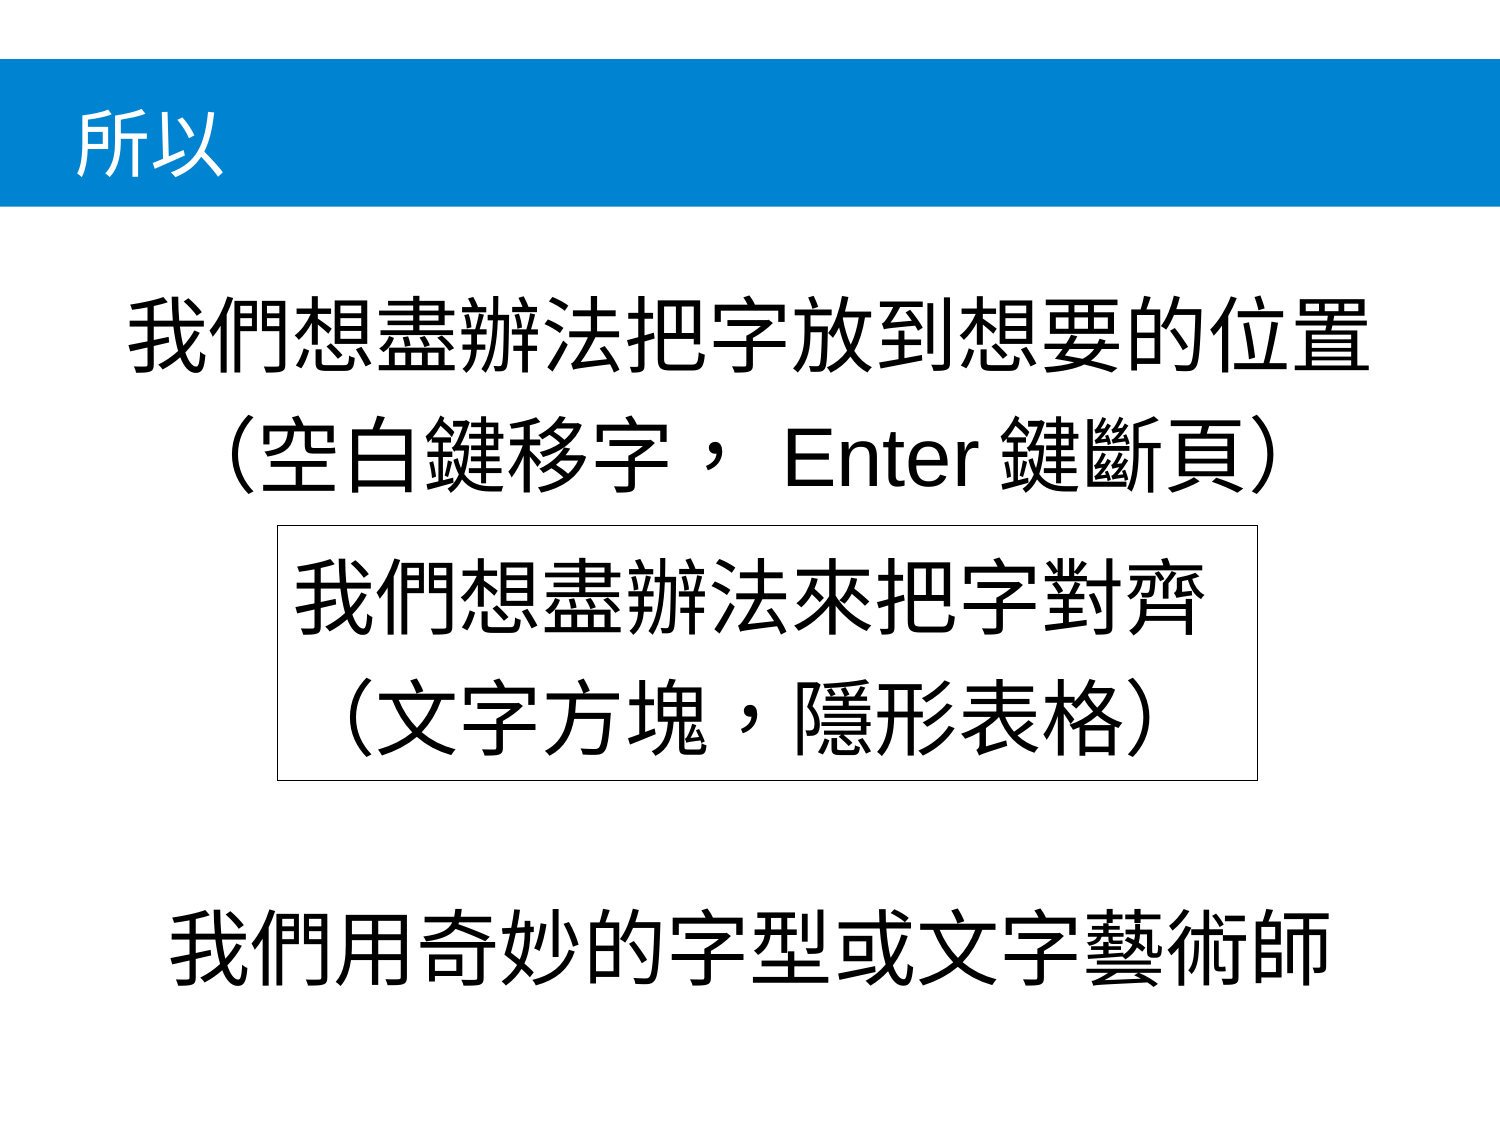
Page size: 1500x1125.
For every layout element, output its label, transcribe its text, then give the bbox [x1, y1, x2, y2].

title 所以 [75, 44, 1425, 233]
text_box 我們想盡辦法來把字對齊 （文字方塊，隱形表格） [277, 525, 1258, 735]
subtitle 我們想盡辦法把字放到想要的位置 （空白鍵移字，Enter鍵斷頁） 我們用奇妙的字型或文字藝術師 [75, 269, 1425, 923]
